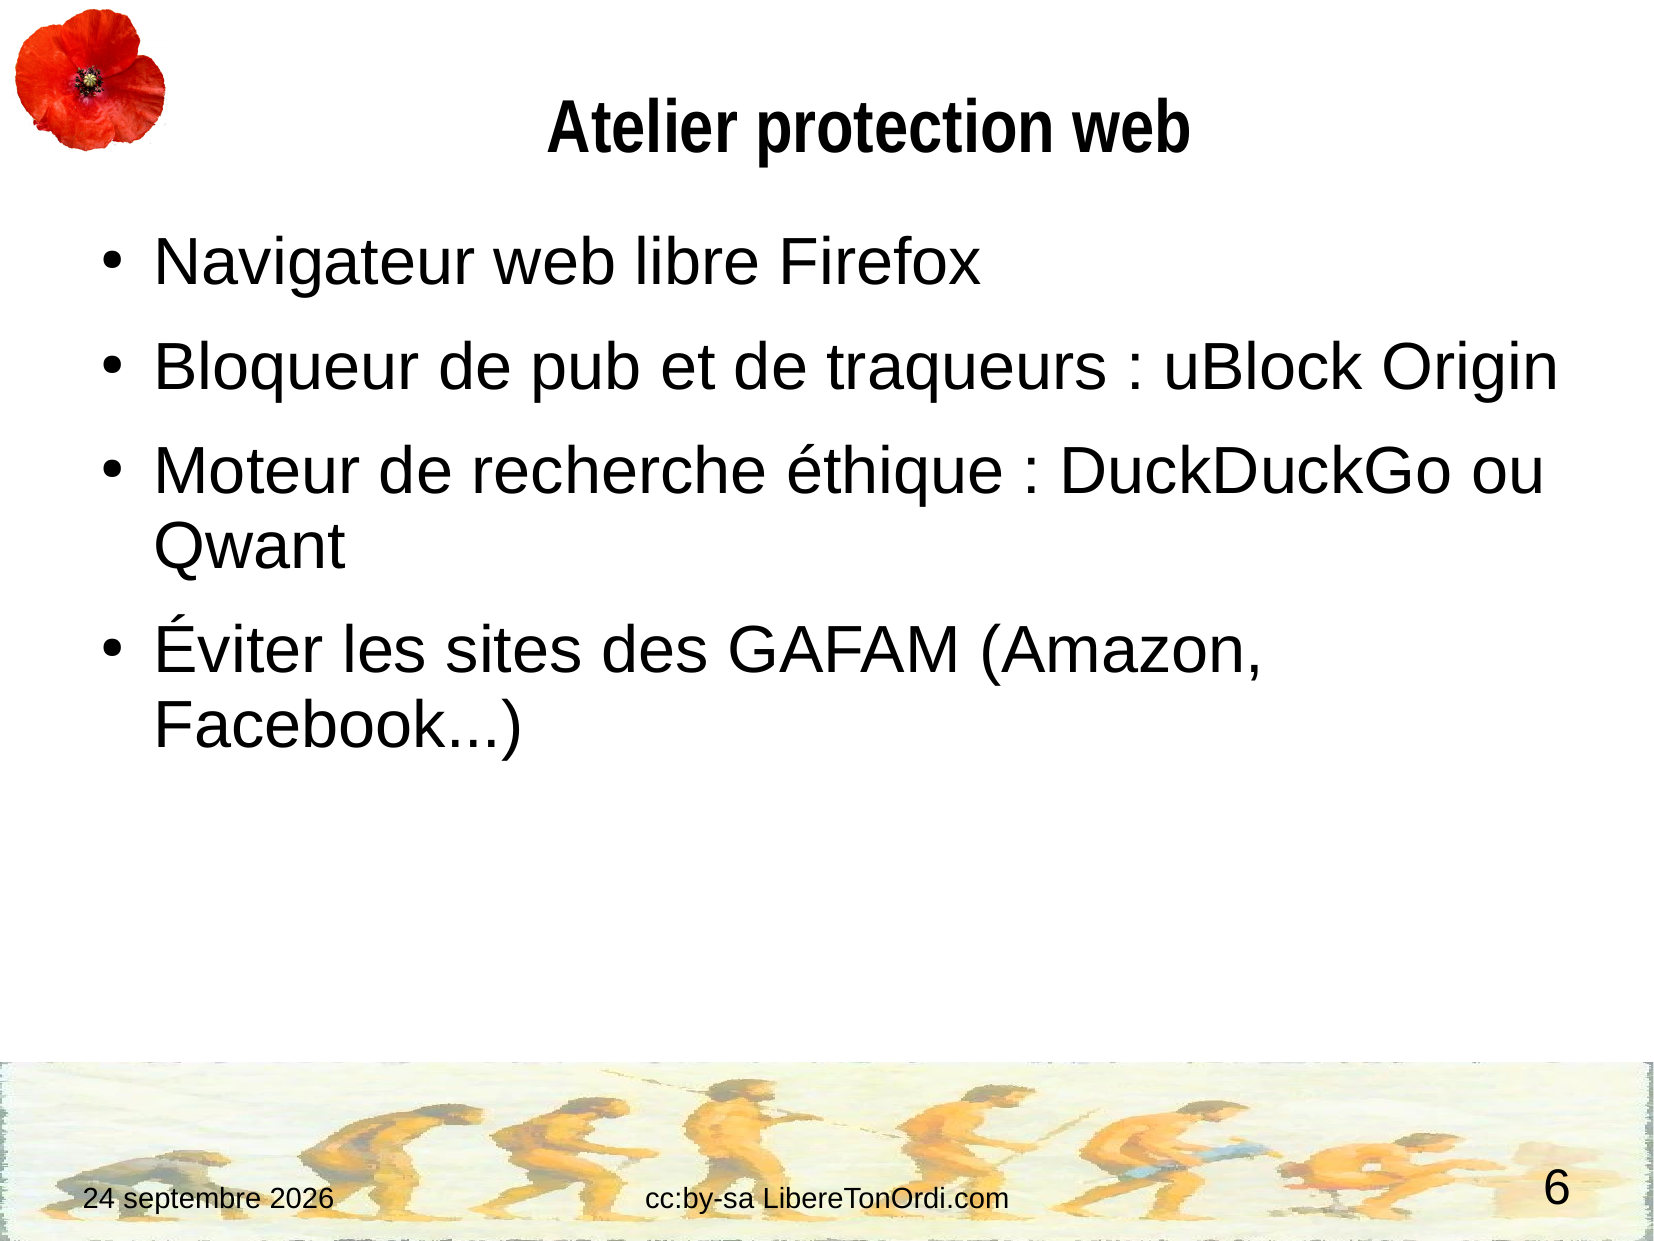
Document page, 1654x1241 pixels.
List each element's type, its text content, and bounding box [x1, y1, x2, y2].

list Navigateur web libre Firefox Bloqueur de pub et de traqueurs : uBlock Origin Moteur de recherche éthique : DuckDuckGo ou Qwant Éviter les sites des GAFAM (Amazon, Facebook...) [82, 224, 1571, 1063]
picture [11, 5, 169, 154]
picture [0, 1062, 1654, 1241]
title Atelier protection web [168, 49, 1571, 201]
